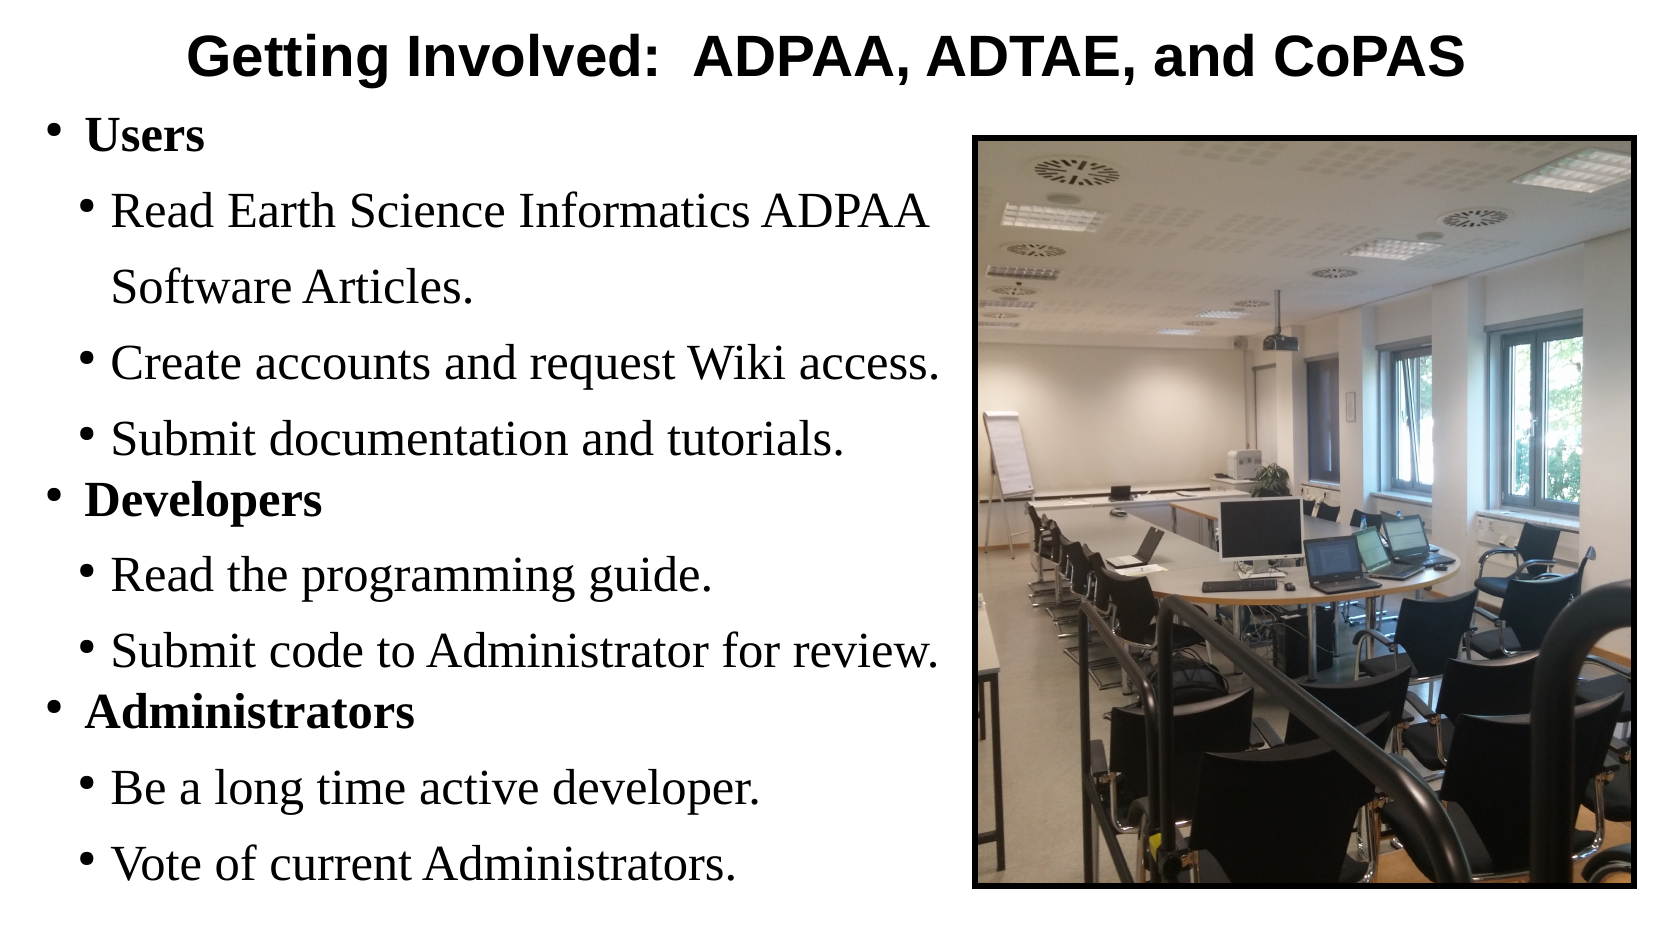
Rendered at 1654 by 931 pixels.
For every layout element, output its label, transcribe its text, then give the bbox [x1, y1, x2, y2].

picture [978, 140, 1632, 883]
list Users Read Earth Science Informatics ADPAA Software Articles. Create accounts and request Wiki access. Submit documentation and tutorials. Developers Read the programming guide. Submit code to Administrator for review. Administrators Be a long time active developer. Vote of current Administrators. [30, 93, 1636, 904]
text_box Getting Involved: ADPAA, ADTAE, and CoPAS [0, 1, 1654, 106]
